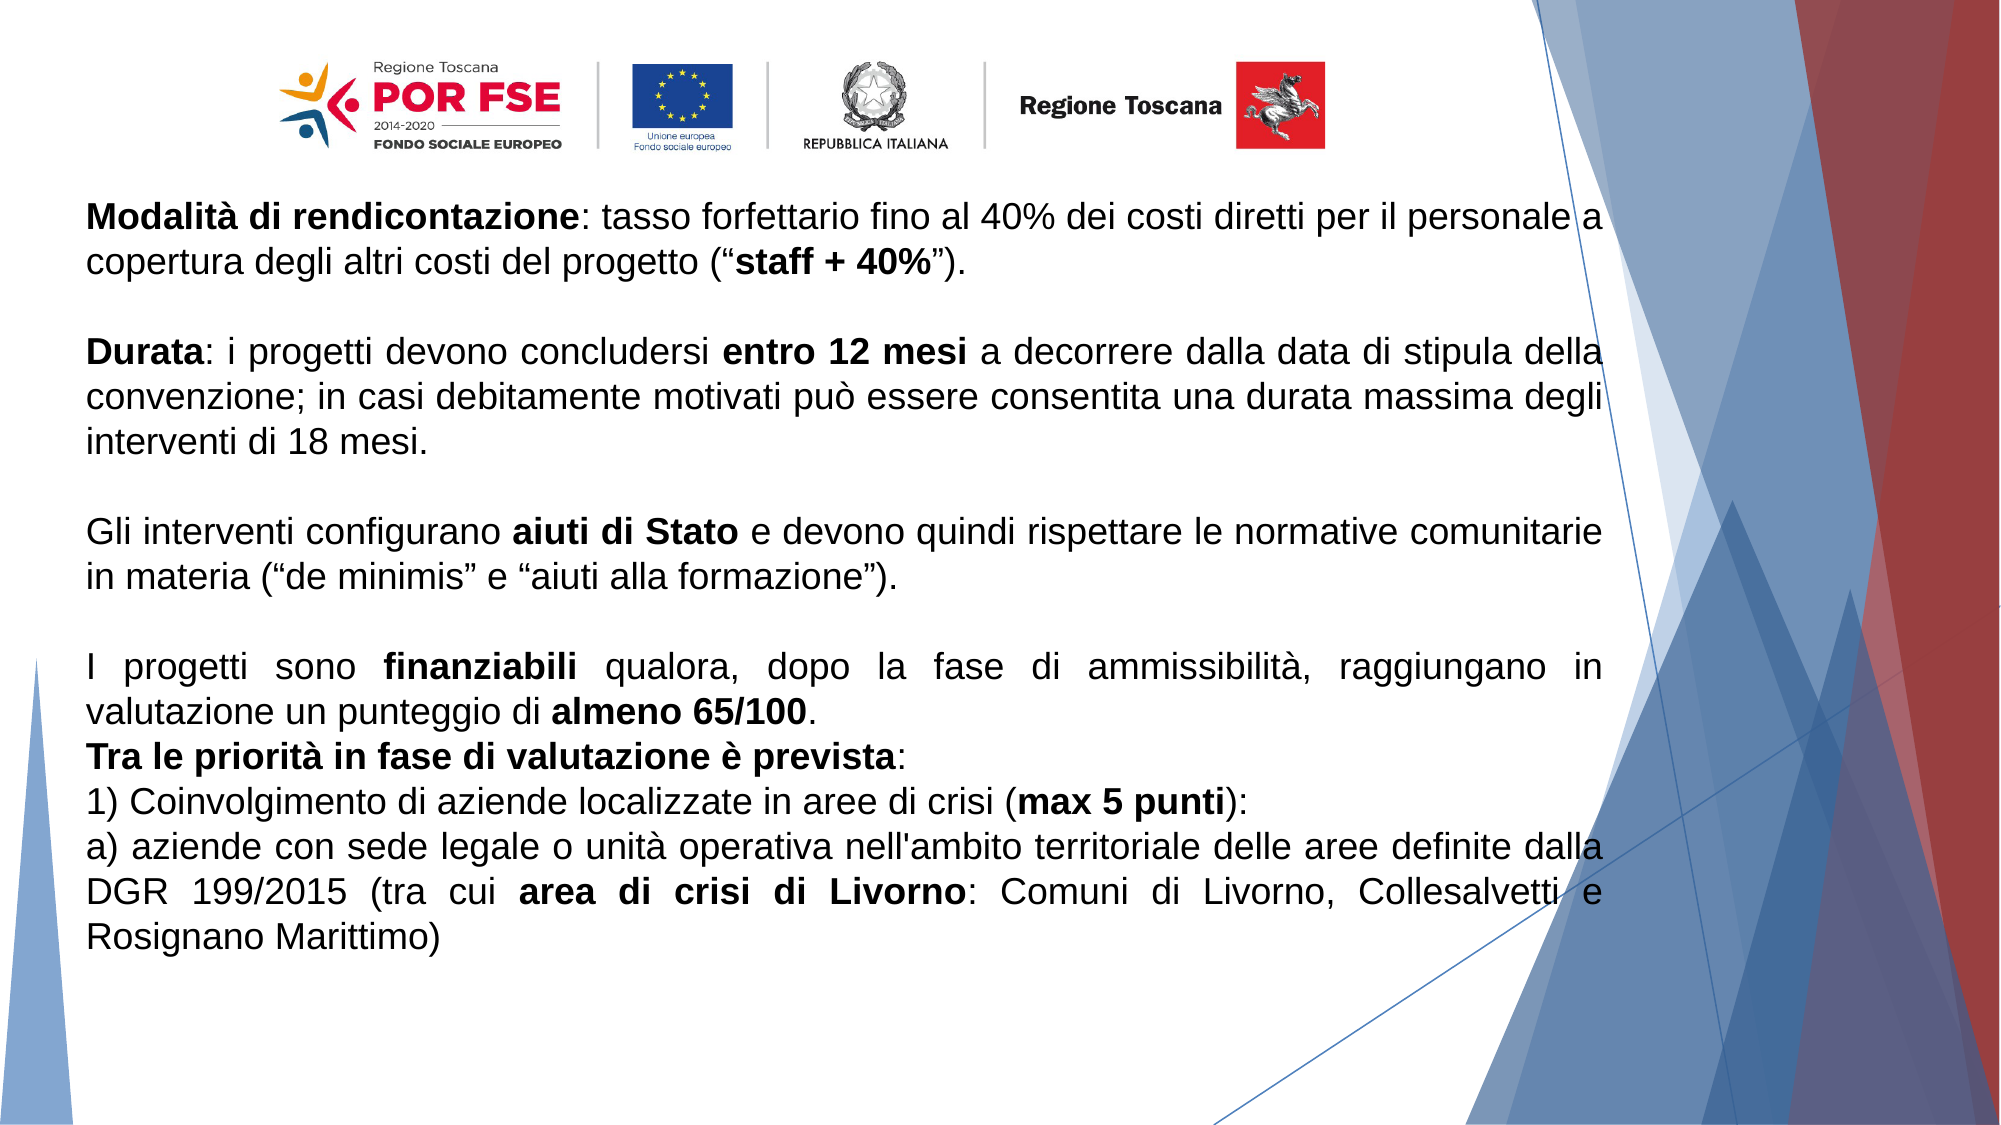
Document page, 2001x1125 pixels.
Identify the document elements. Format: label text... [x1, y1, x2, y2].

picture [279, 54, 1326, 155]
text_box Modalità di rendicontazione: tasso forfettario fino al 40% dei costi diretti per il personale a copertura degli altri costi del progetto (“staff + 40%”). Durata: i progetti devono concludersi entro 12 mesi a decorrere dalla data di stipula della convenzione; in casi debitamente motivati può essere consentita una durata massima degli interventi di 18 mesi. Gli interventi configurano aiuti di Stato e devono quindi rispettare le normative comunitarie in materia (“de minimis” e “aiuti alla formazione”). I progetti sono finanziabili qualora, dopo la fase di ammissibilità, raggiungano in valutazione un punteggio di almeno 65/100. Tra le priorità in fase di valutazione è prevista: 1) Coinvolgimento di aziende localizzate in aree di crisi (max 5 punti): a) aziende con sede legale o unità operativa nell'ambito territoriale delle aree definite dalla DGR 199/2015 (tra cui area di crisi di Livorno: Comuni di Livorno, Collesalvetti e Rosignano Marittimo) [71, 184, 1619, 957]
